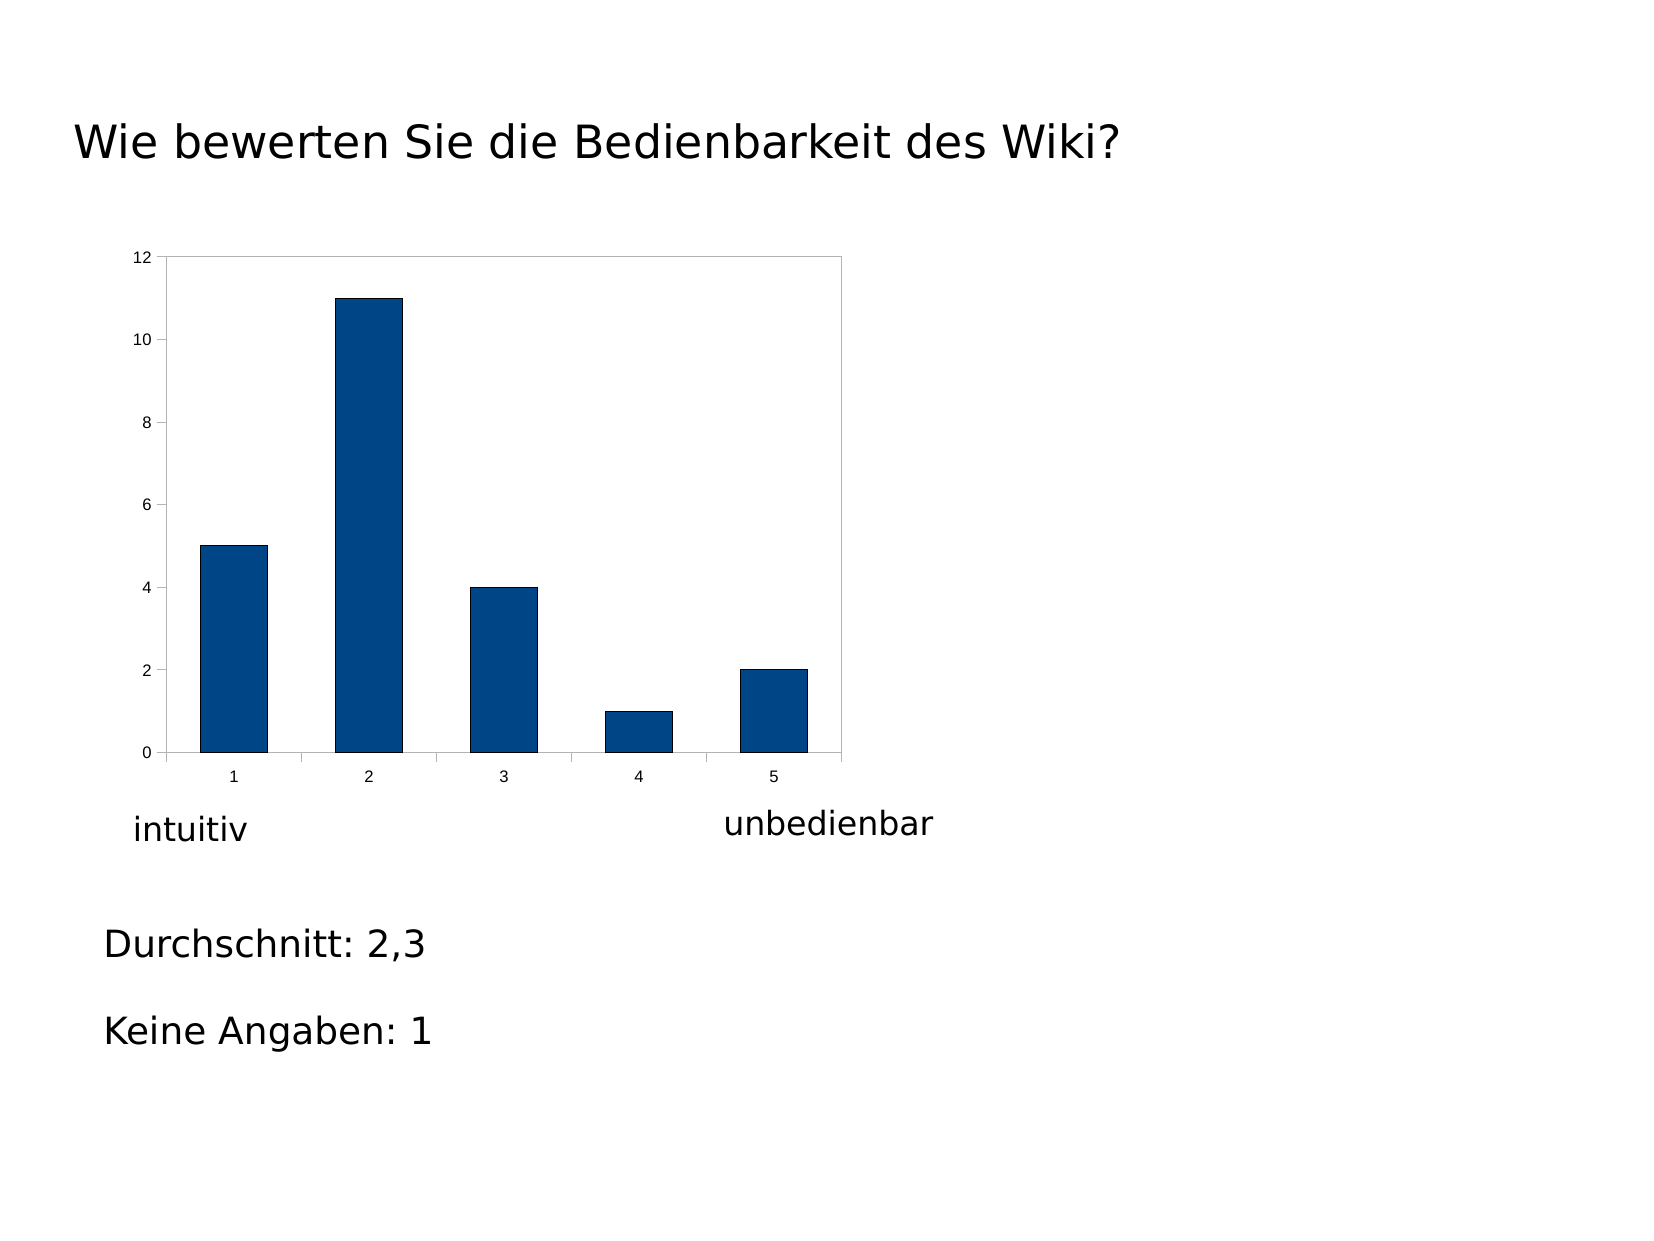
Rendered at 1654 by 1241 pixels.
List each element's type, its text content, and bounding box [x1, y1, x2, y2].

text_box Wie bewerten Sie die Bedienbarkeit des Wiki? [59, 109, 1477, 178]
chart [118, 236, 857, 798]
text_box Durchschnitt: 2,3 Keine Angaben: 1 [88, 915, 1004, 1061]
text_box unbedienbar [708, 797, 975, 881]
text_box intuitiv [118, 802, 266, 857]
